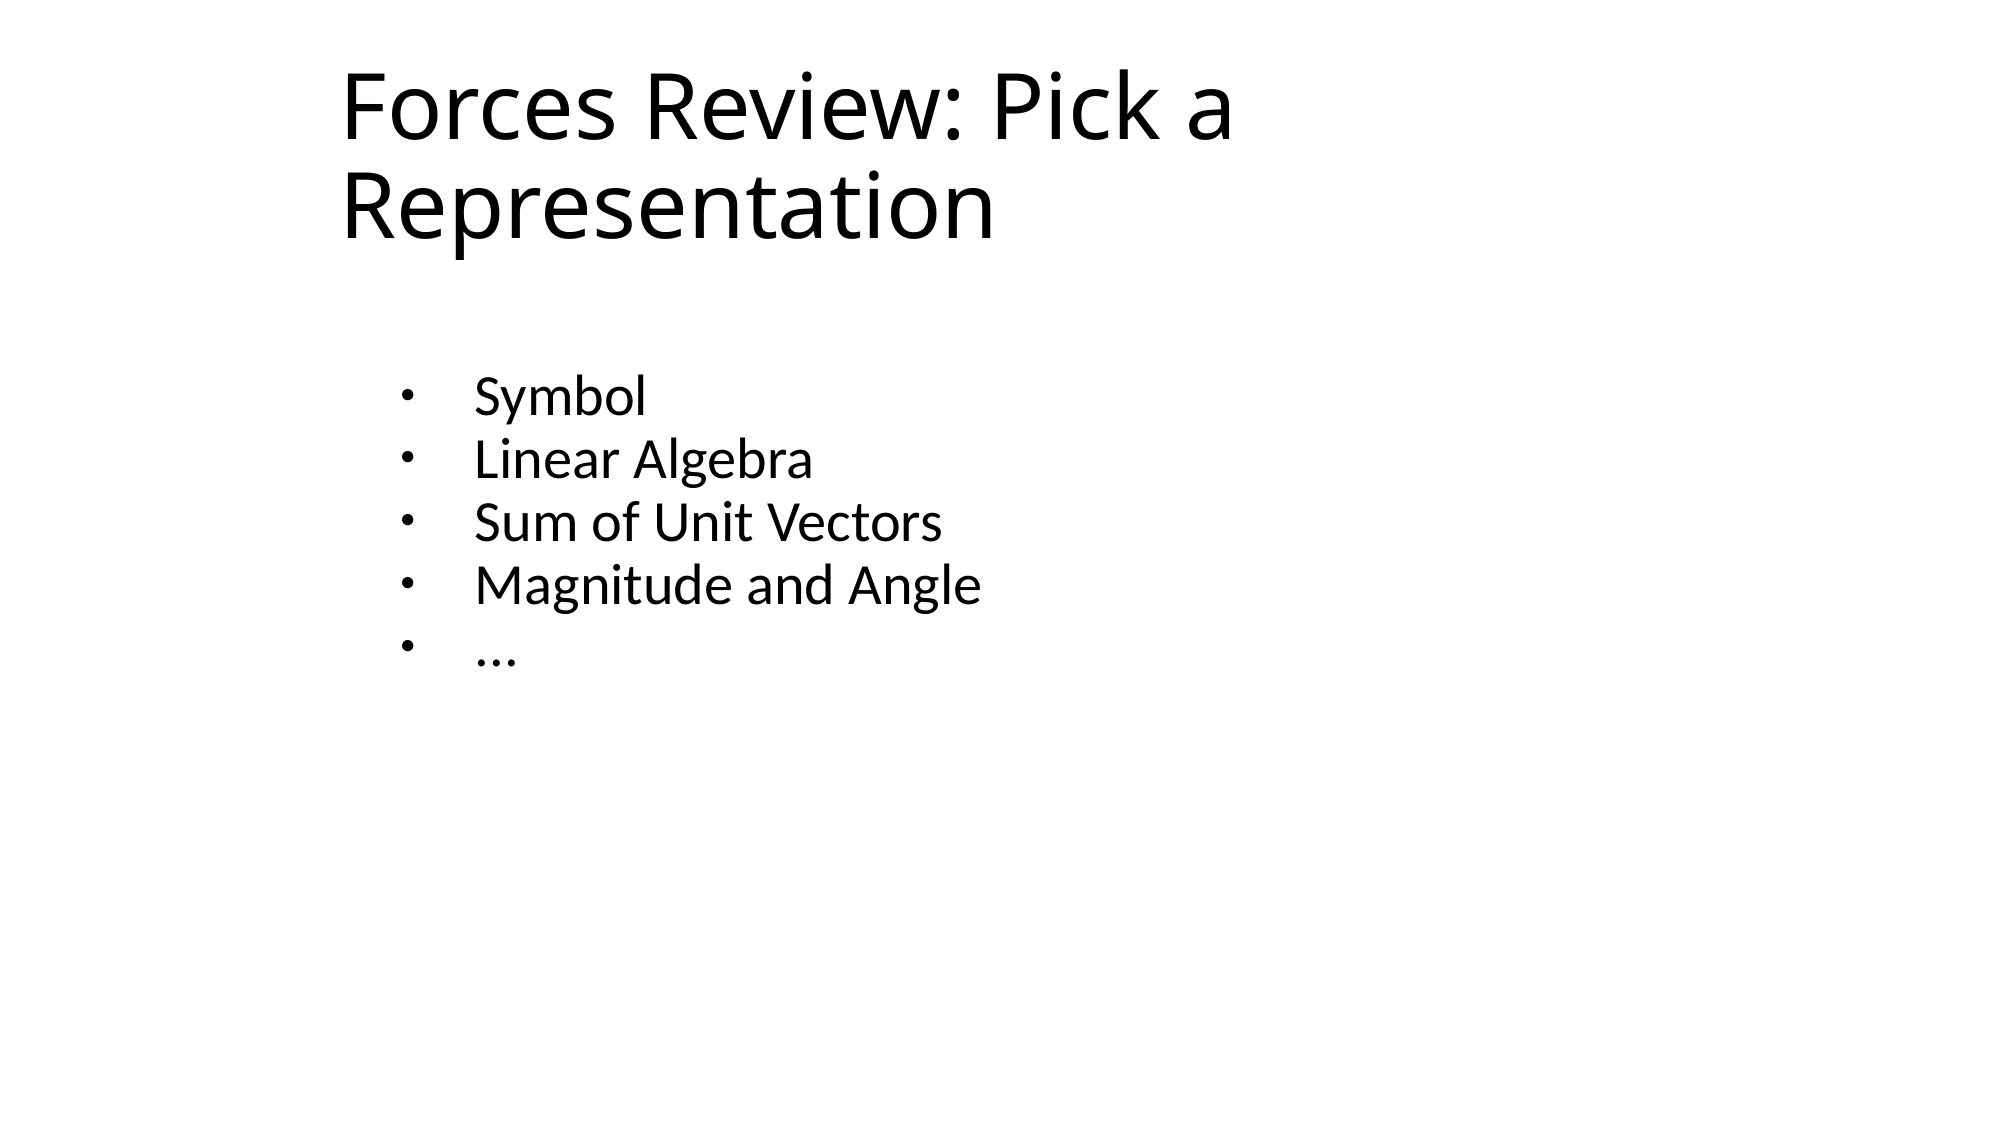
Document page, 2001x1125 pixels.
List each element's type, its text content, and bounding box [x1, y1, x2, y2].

list Symbol Linear Algebra Sum of Unit Vectors Magnitude and Angle ... [335, 350, 1686, 916]
title Forces Review: Pick a Representation [324, 45, 1779, 233]
